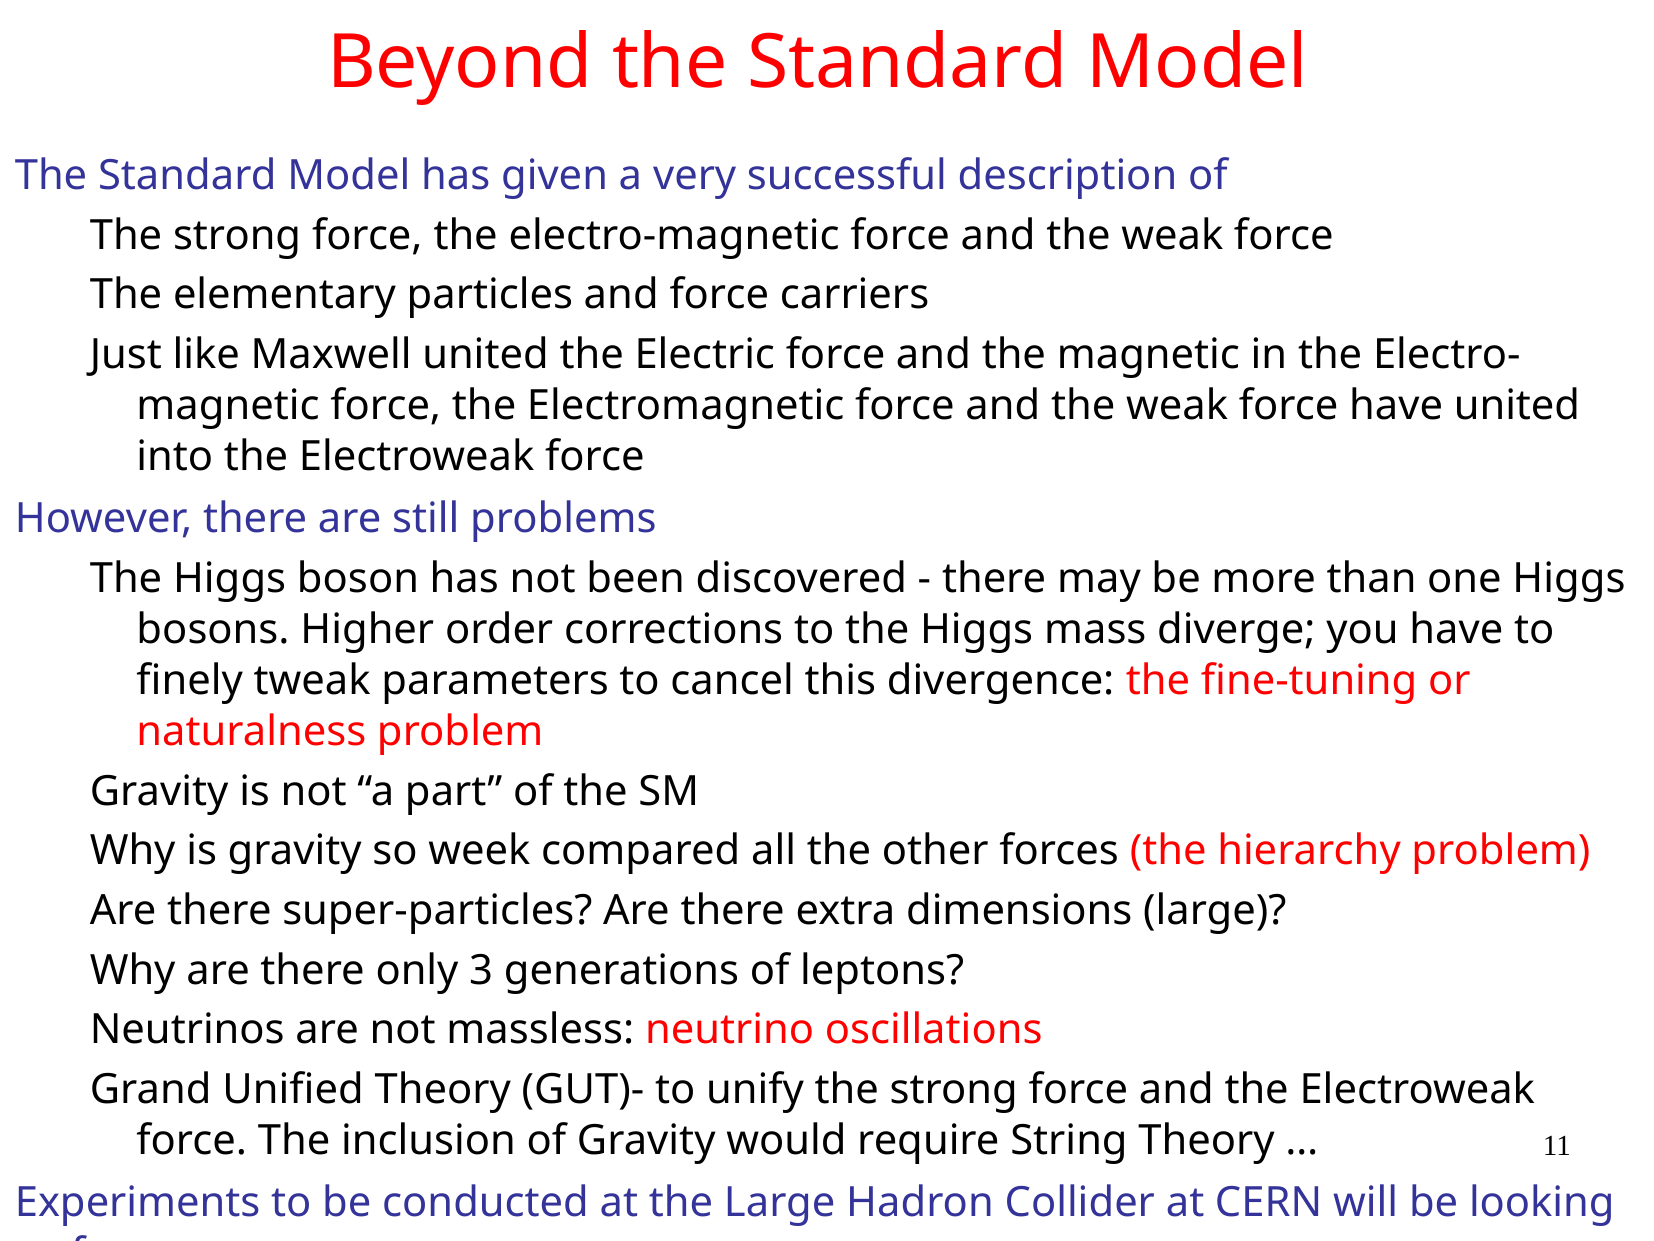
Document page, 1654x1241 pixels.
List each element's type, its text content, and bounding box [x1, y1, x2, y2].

title Beyond the Standard Model [115, 0, 1521, 119]
list The Standard Model has given a very successful description of The strong force, the electro-magnetic force and the weak force The elementary particles and force carriers Just like Maxwell united the Electric force and the magnetic in the Electro-magnetic force, the Electromagnetic force and the weak force have united into the Electroweak force However, there are still problems The Higgs boson has not been discovered - there may be more than one Higgs bosons. Higher order corrections to the Higgs mass diverge; you have to finely tweak parameters to cancel this divergence: the fine-tuning or naturalness problem Gravity is not “a part” of the SM Why is gravity so week compared all the other forces (the hierarchy problem) Are there super-particles? Are there extra dimensions (large)? Why are there only 3 generations of leptons? Neutrinos are not massless: neutrino oscillations Grand Unified Theory (GUT)- to unify the strong force and the Electroweak force. The inclusion of Gravity would require String Theory … Experiments to be conducted at the Large Hadron Collider at CERN will be looking for answers [0, 140, 1654, 1241]
